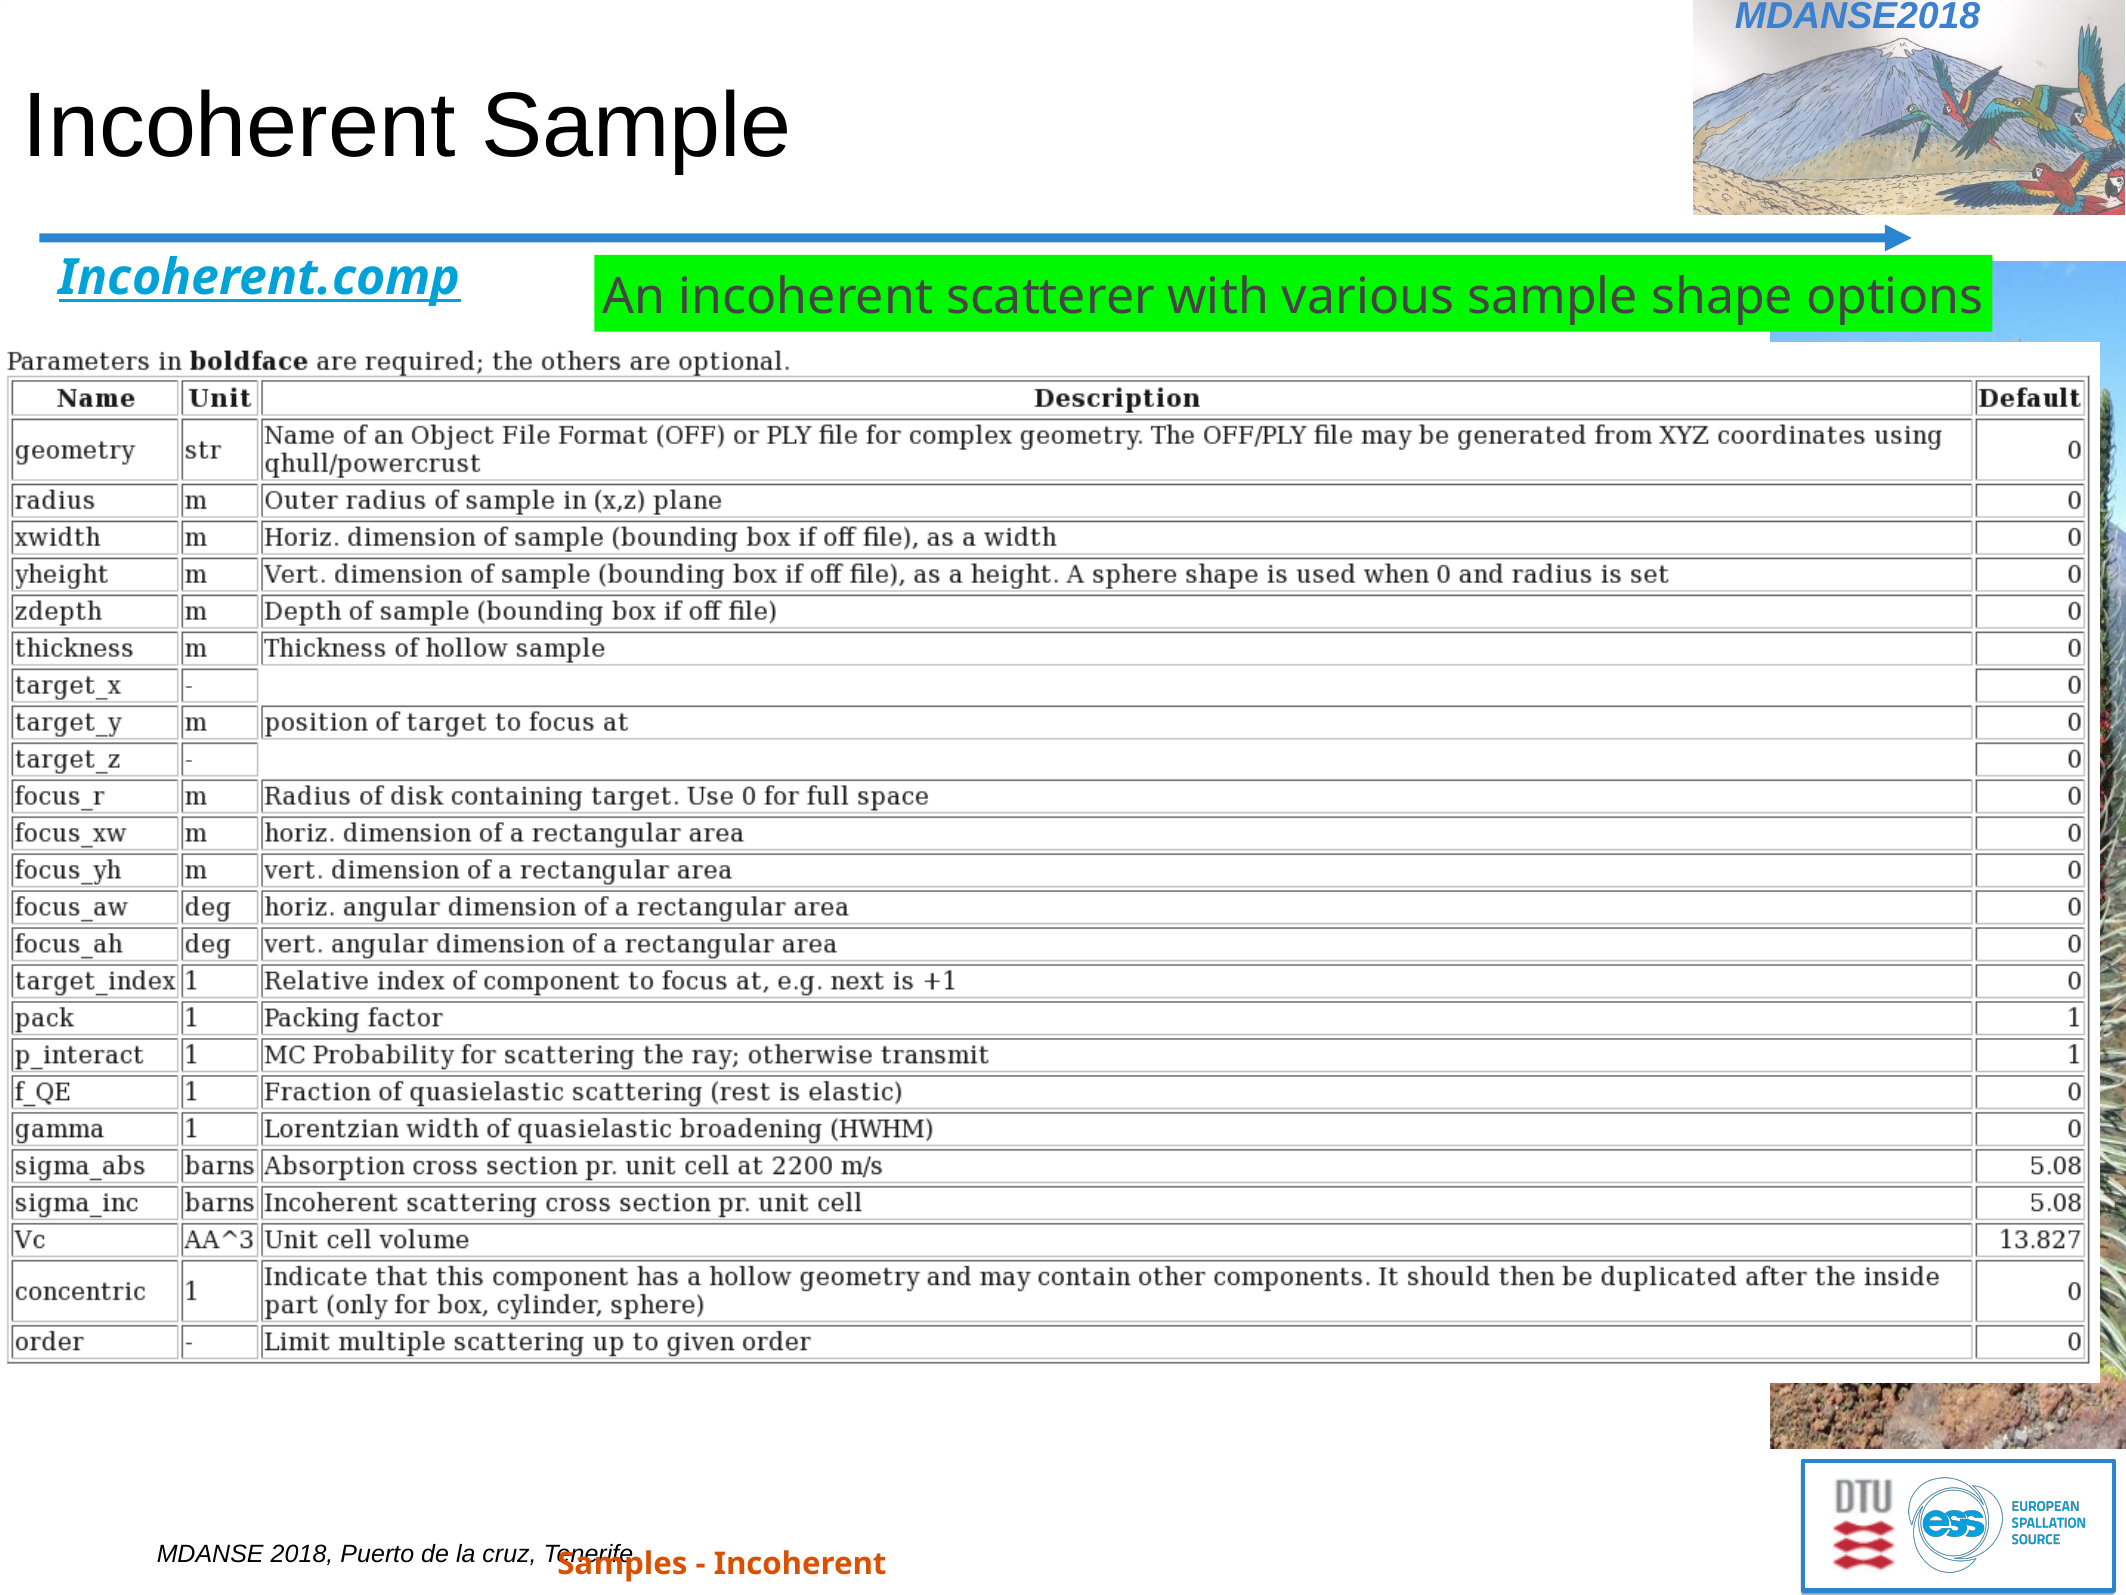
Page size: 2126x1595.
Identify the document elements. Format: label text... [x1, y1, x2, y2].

text_box An incoherent scatterer with various sample shape options [594, 254, 1993, 332]
picture [1908, 1477, 2085, 1573]
picture [1693, 0, 2125, 215]
text_box Incoherent.comp [0, 236, 520, 314]
picture [0, 261, 2126, 1449]
picture [1832, 1477, 1897, 1573]
text_box Samples - Incoherent [548, 1535, 896, 1590]
title Incoherent Sample [22, 40, 1938, 209]
